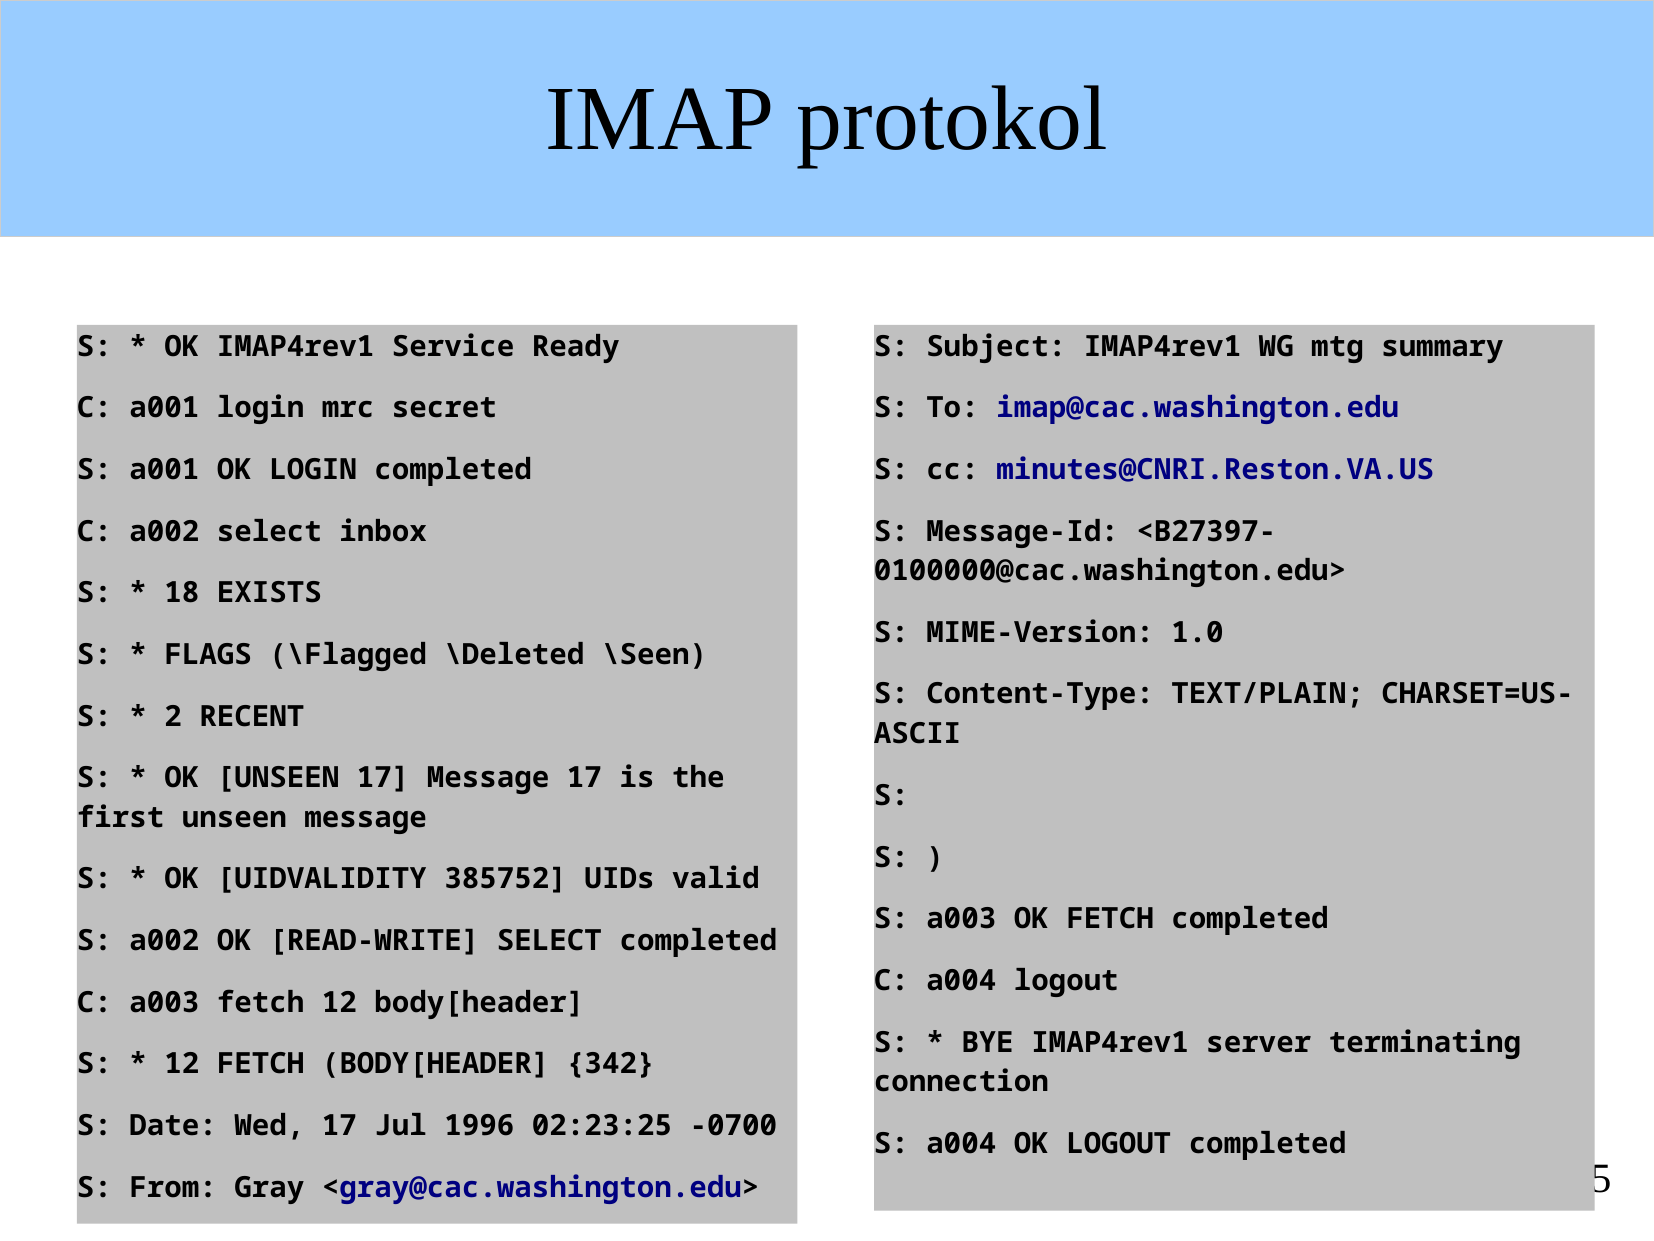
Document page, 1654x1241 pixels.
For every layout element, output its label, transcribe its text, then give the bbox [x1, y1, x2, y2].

list S: Subject: IMAP4rev1 WG mtg summary S: To: imap@cac.washington.edu S: cc: minutes@CNRI.Reston.VA.US S: Message-Id: <B27397-0100000@cac.washington.edu> S: MIME-Version: 1.0 S: Content-Type: TEXT/PLAIN; CHARSET=US-ASCII S: S: ) S: a003 OK FETCH completed C: a004 logout S: * BYE IMAP4rev1 server terminating connection S: a004 OK LOGOUT completed [874, 324, 1595, 1211]
list S: * OK IMAP4rev1 Service Ready C: a001 login mrc secret S: a001 OK LOGIN completed C: a002 select inbox S: * 18 EXISTS S: * FLAGS (\Flagged \Deleted \Seen) S: * 2 RECENT S: * OK [UNSEEN 17] Message 17 is the first unseen message S: * OK [UIDVALIDITY 385752] UIDs valid S: a002 OK [READ-WRITE] SELECT completed C: a003 fetch 12 body[header] S: * 12 FETCH (BODY[HEADER] {342} S: Date: Wed, 17 Jul 1996 02:23:25 -0700 S: From: Gray <gray@cac.washington.edu> [76, 324, 798, 1224]
title IMAP protokol [0, 0, 1654, 237]
